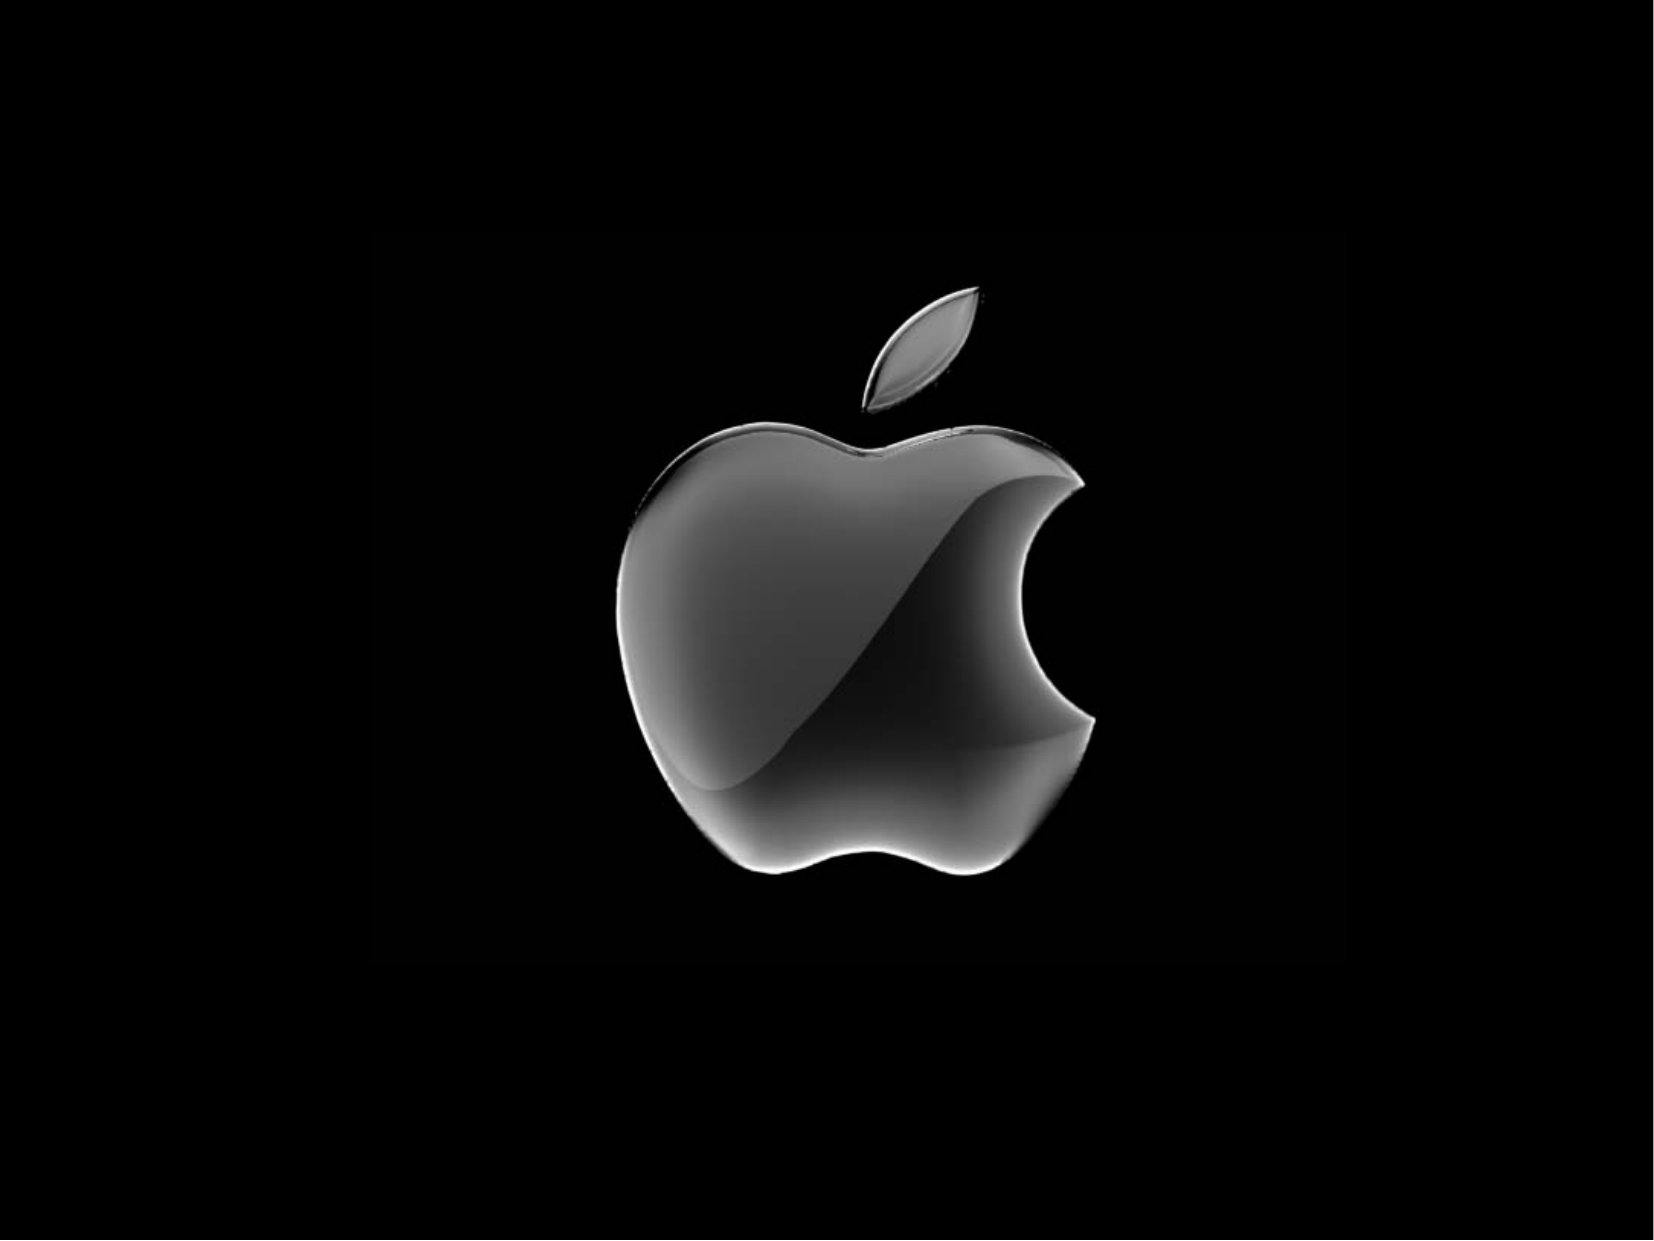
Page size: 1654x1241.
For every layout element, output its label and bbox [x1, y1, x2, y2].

picture [370, 232, 1346, 963]
